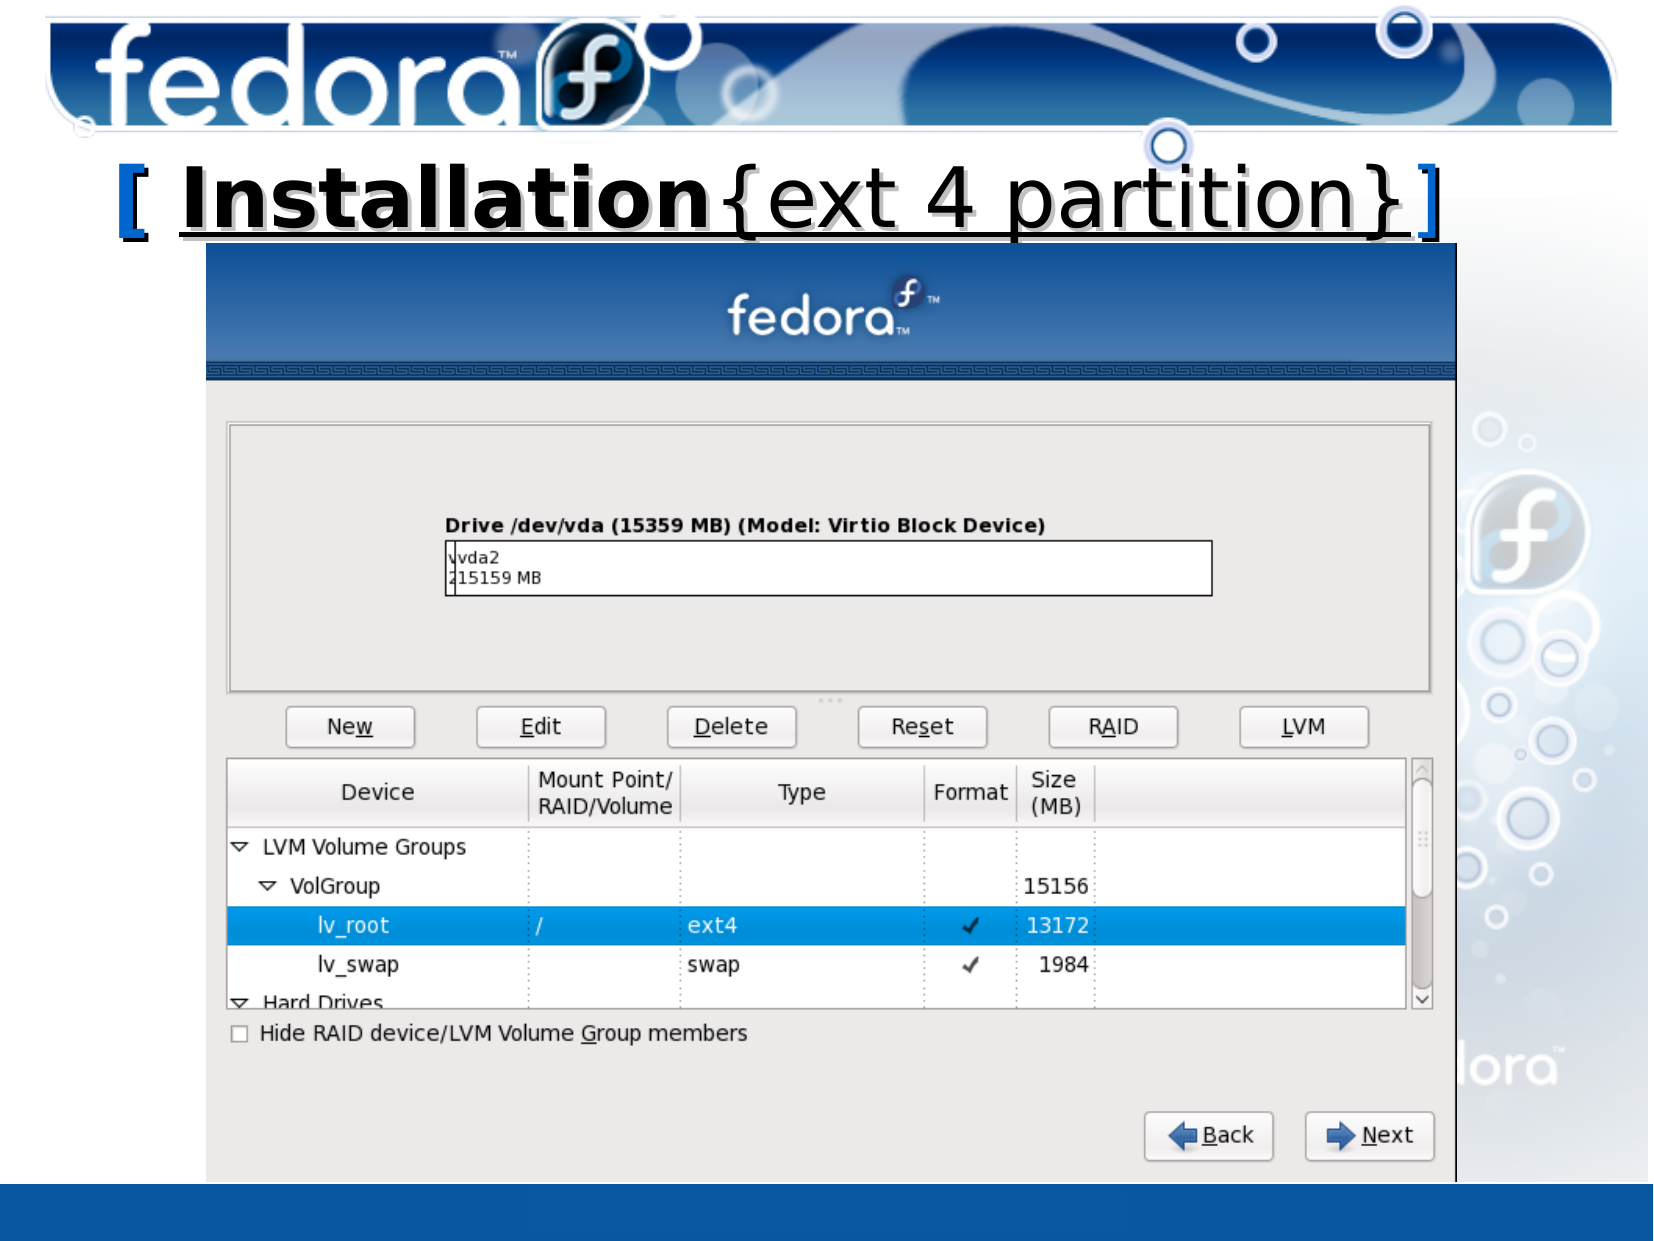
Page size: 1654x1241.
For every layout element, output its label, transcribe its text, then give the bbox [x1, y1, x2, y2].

picture [0, 1184, 1654, 1241]
picture [45, 2, 1618, 177]
text_box [ Installation{ext 4 partition}] [112, 150, 1536, 248]
picture [206, 198, 1648, 1182]
